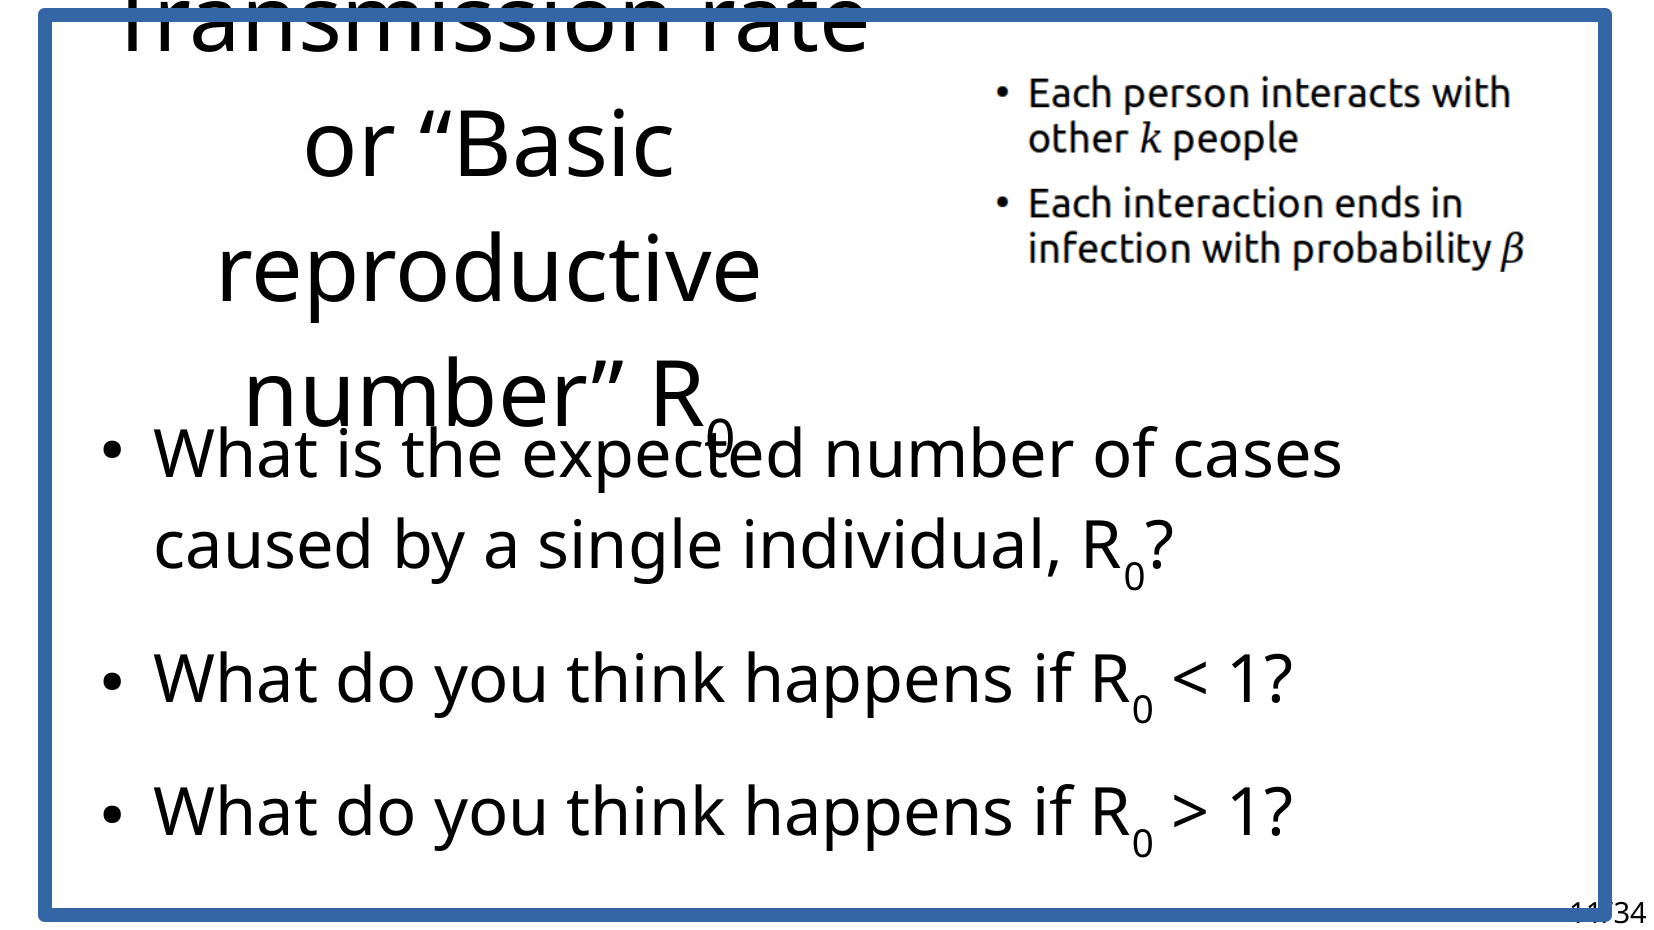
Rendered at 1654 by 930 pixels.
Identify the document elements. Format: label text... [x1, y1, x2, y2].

list What is the expected number of cases caused by a single individual, R0? What do you think happens if R0 < 1? What do you think happens if R0 > 1? [82, 406, 1571, 885]
picture [990, 58, 1546, 285]
title Transmission rate or “Basic reproductive number” R0 [65, 22, 914, 417]
